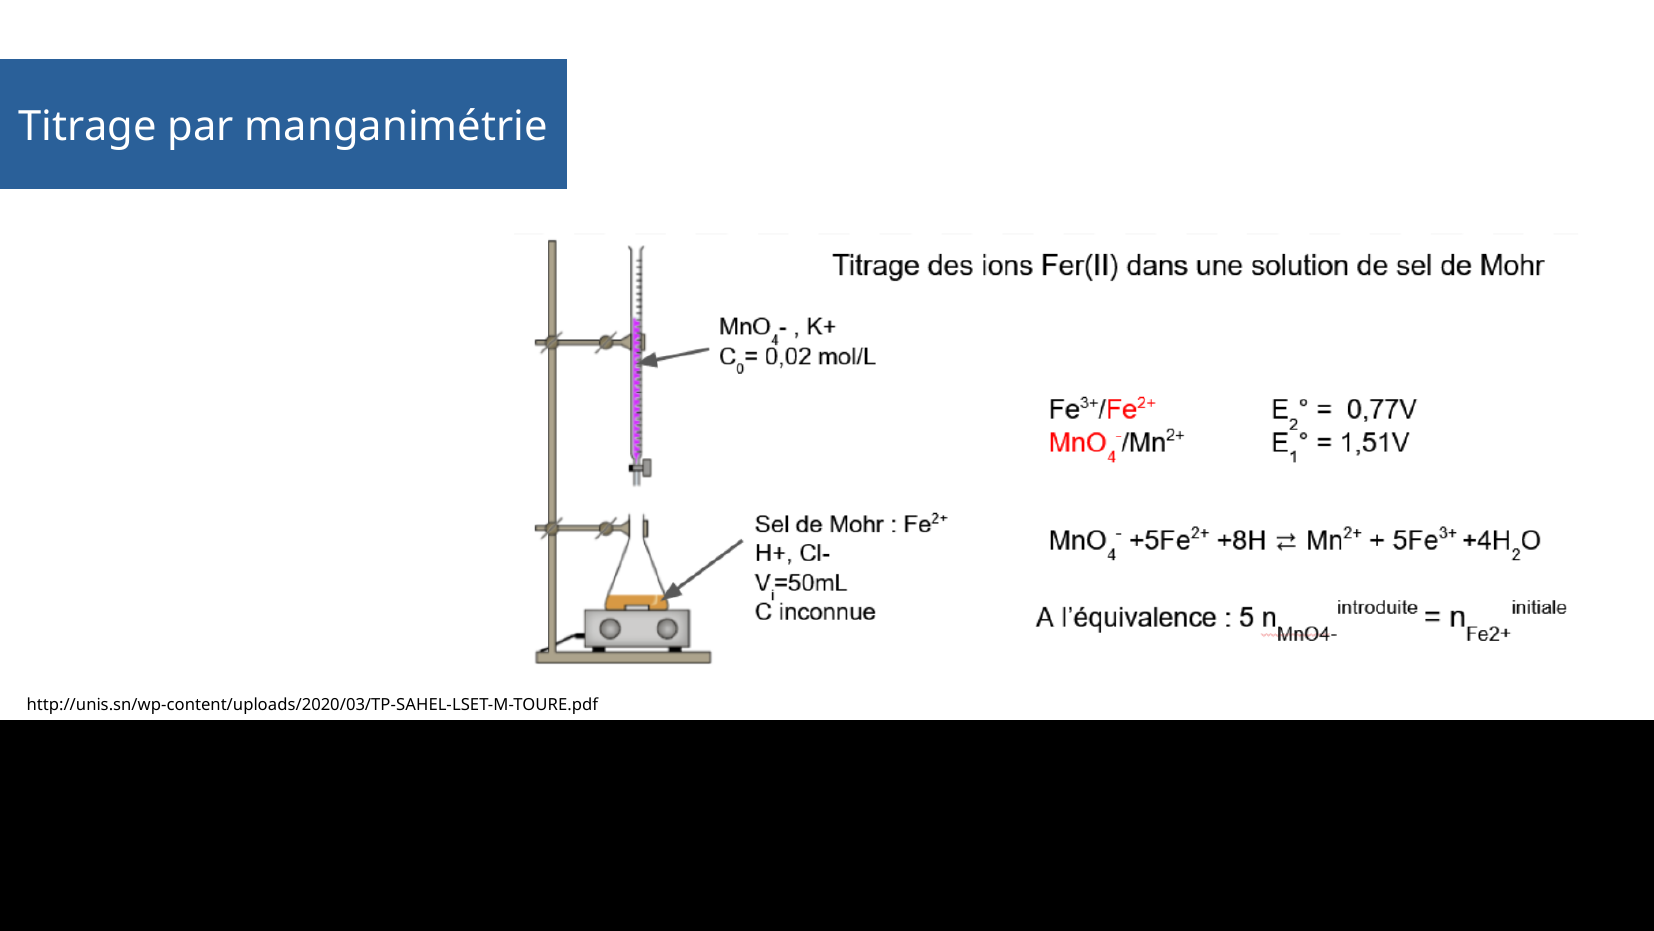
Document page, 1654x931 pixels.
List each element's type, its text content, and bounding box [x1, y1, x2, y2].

picture [498, 224, 1595, 685]
text_box [0, 720, 1654, 931]
text_box Titrage par manganimétrie [0, 59, 567, 189]
text_box http://unis.sn/wp-content/uploads/2020/03/TP-SAHEL-LSET-M-TOURE.pdf [11, 685, 662, 722]
